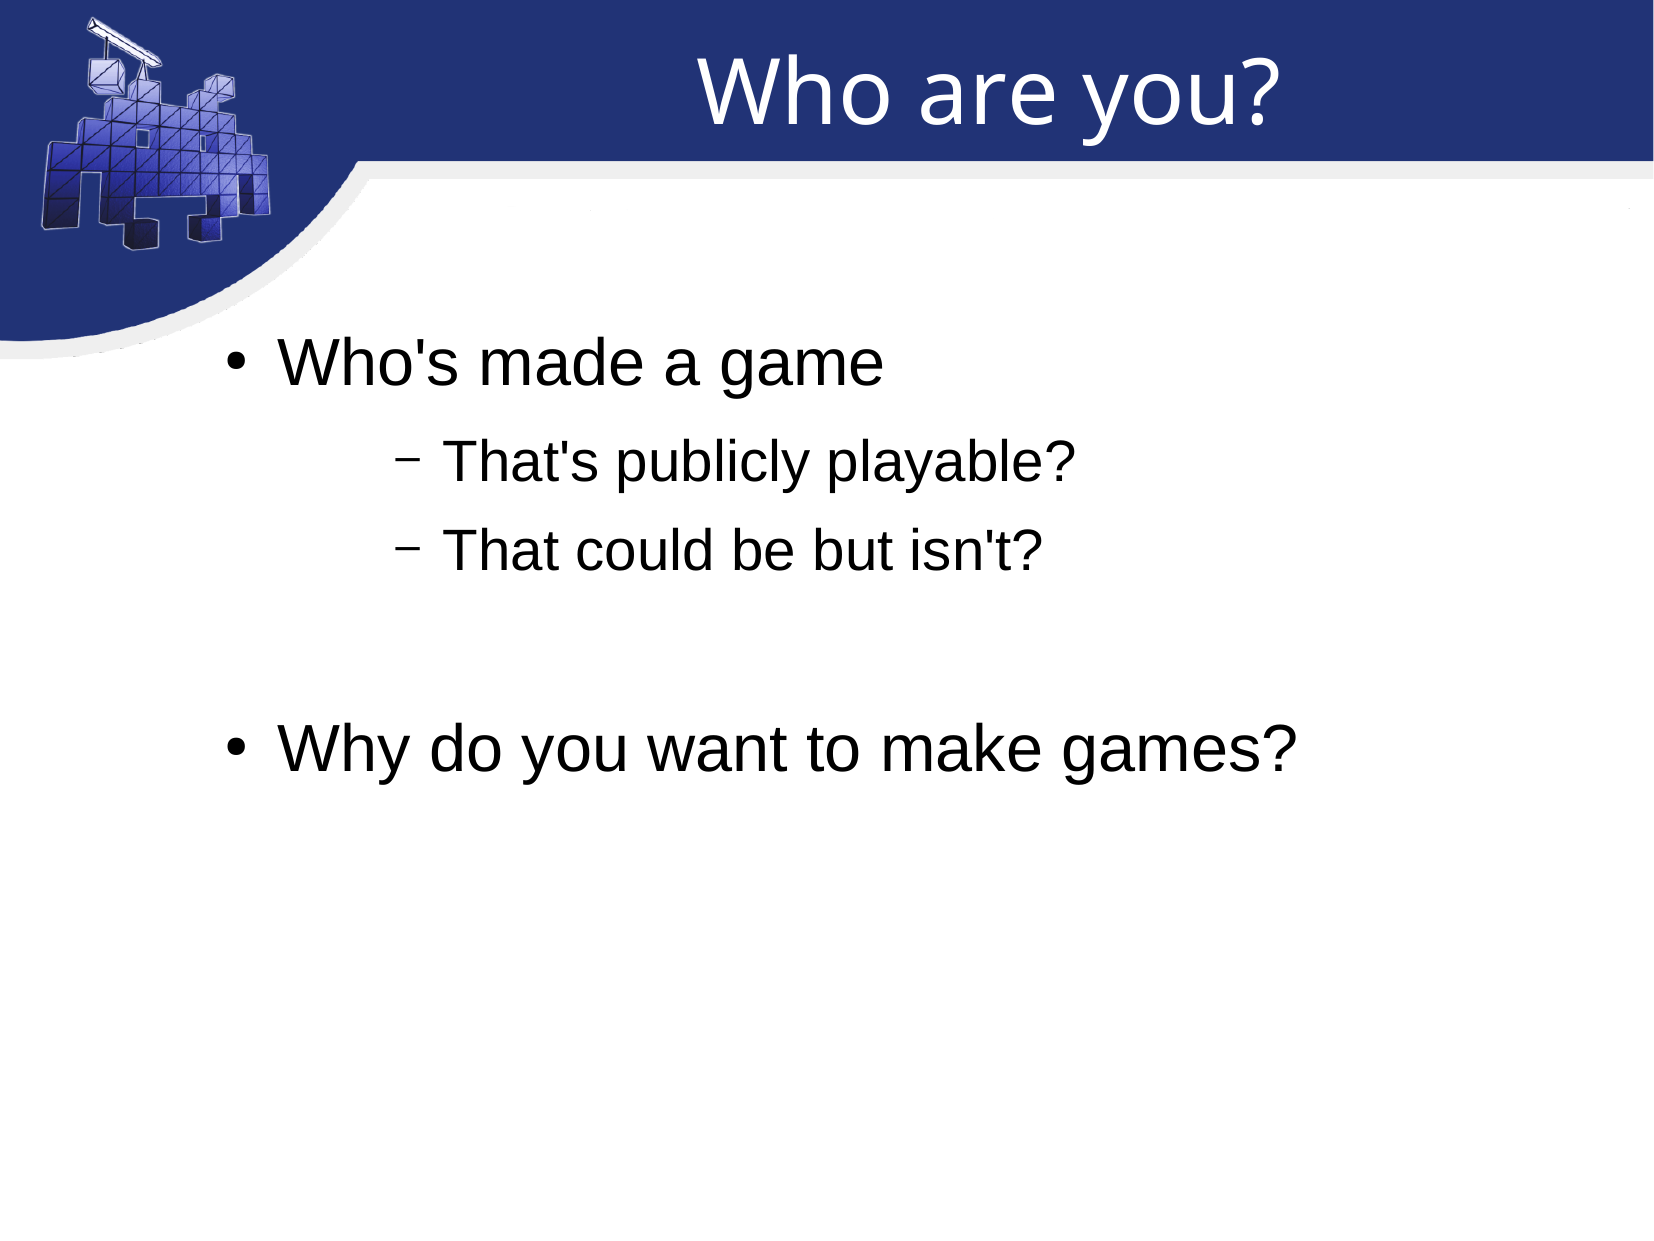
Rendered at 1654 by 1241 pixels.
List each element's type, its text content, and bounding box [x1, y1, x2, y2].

title Who are you? [354, 29, 1625, 148]
picture [0, 0, 1654, 443]
list Who's made a game That's publicly playable? That could be but isn't? Why do you want to make games? [206, 324, 1595, 1078]
